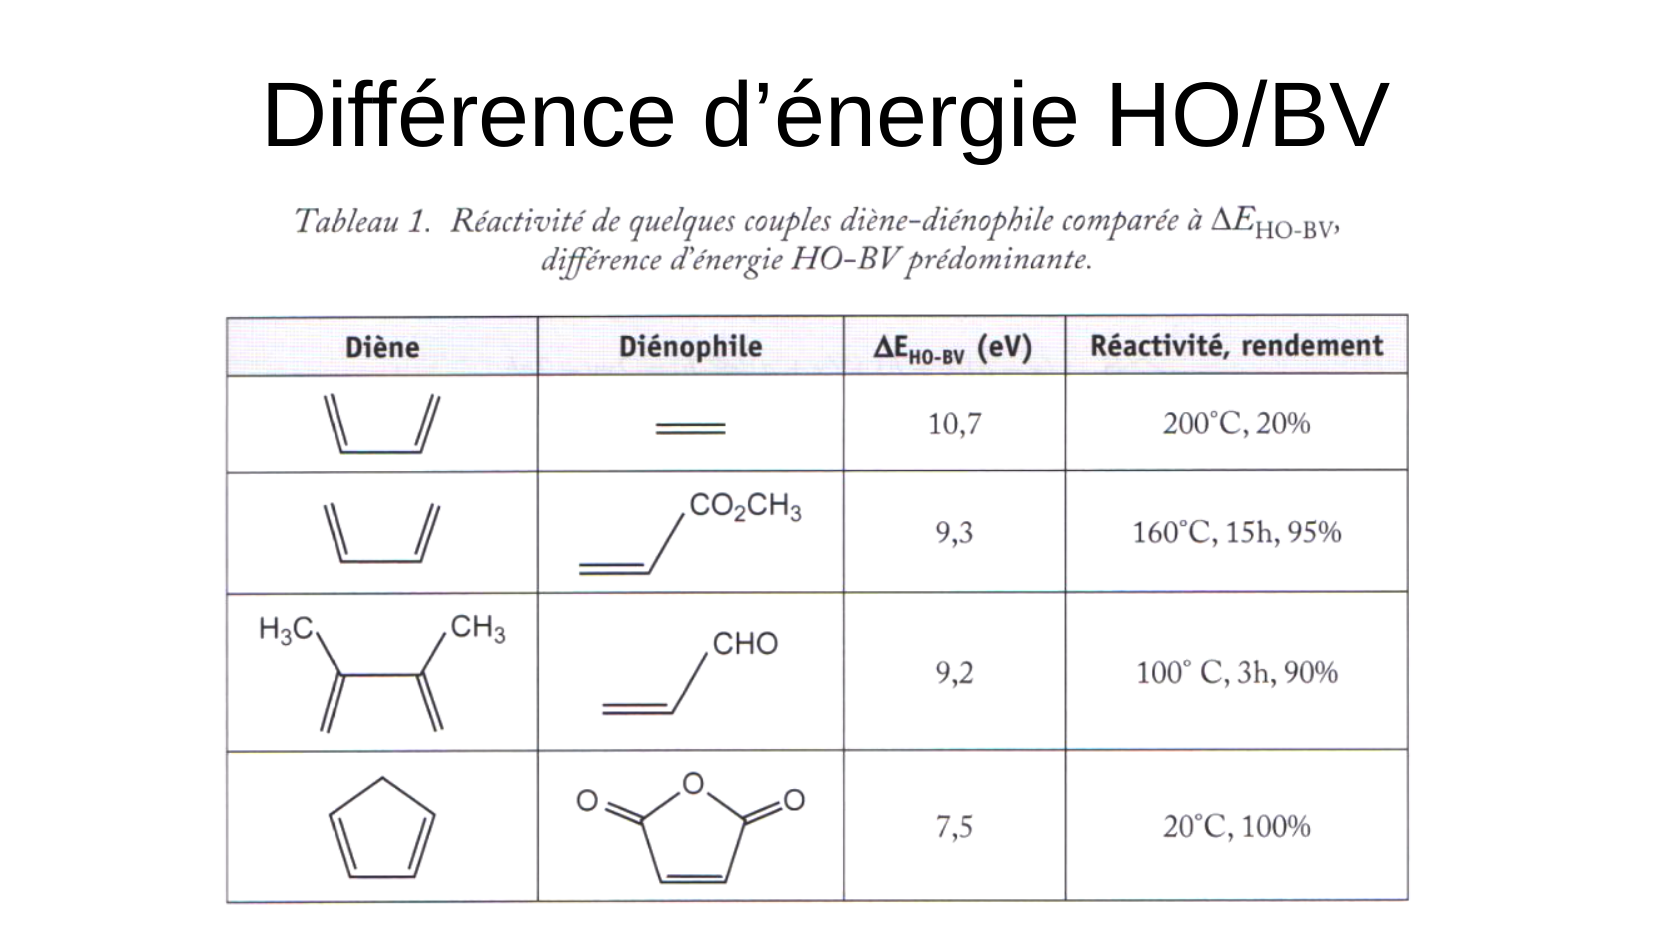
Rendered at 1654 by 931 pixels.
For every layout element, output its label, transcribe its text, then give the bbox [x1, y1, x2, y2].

title Différence d’énergie HO/BV [82, 37, 1571, 193]
picture [200, 172, 1459, 922]
